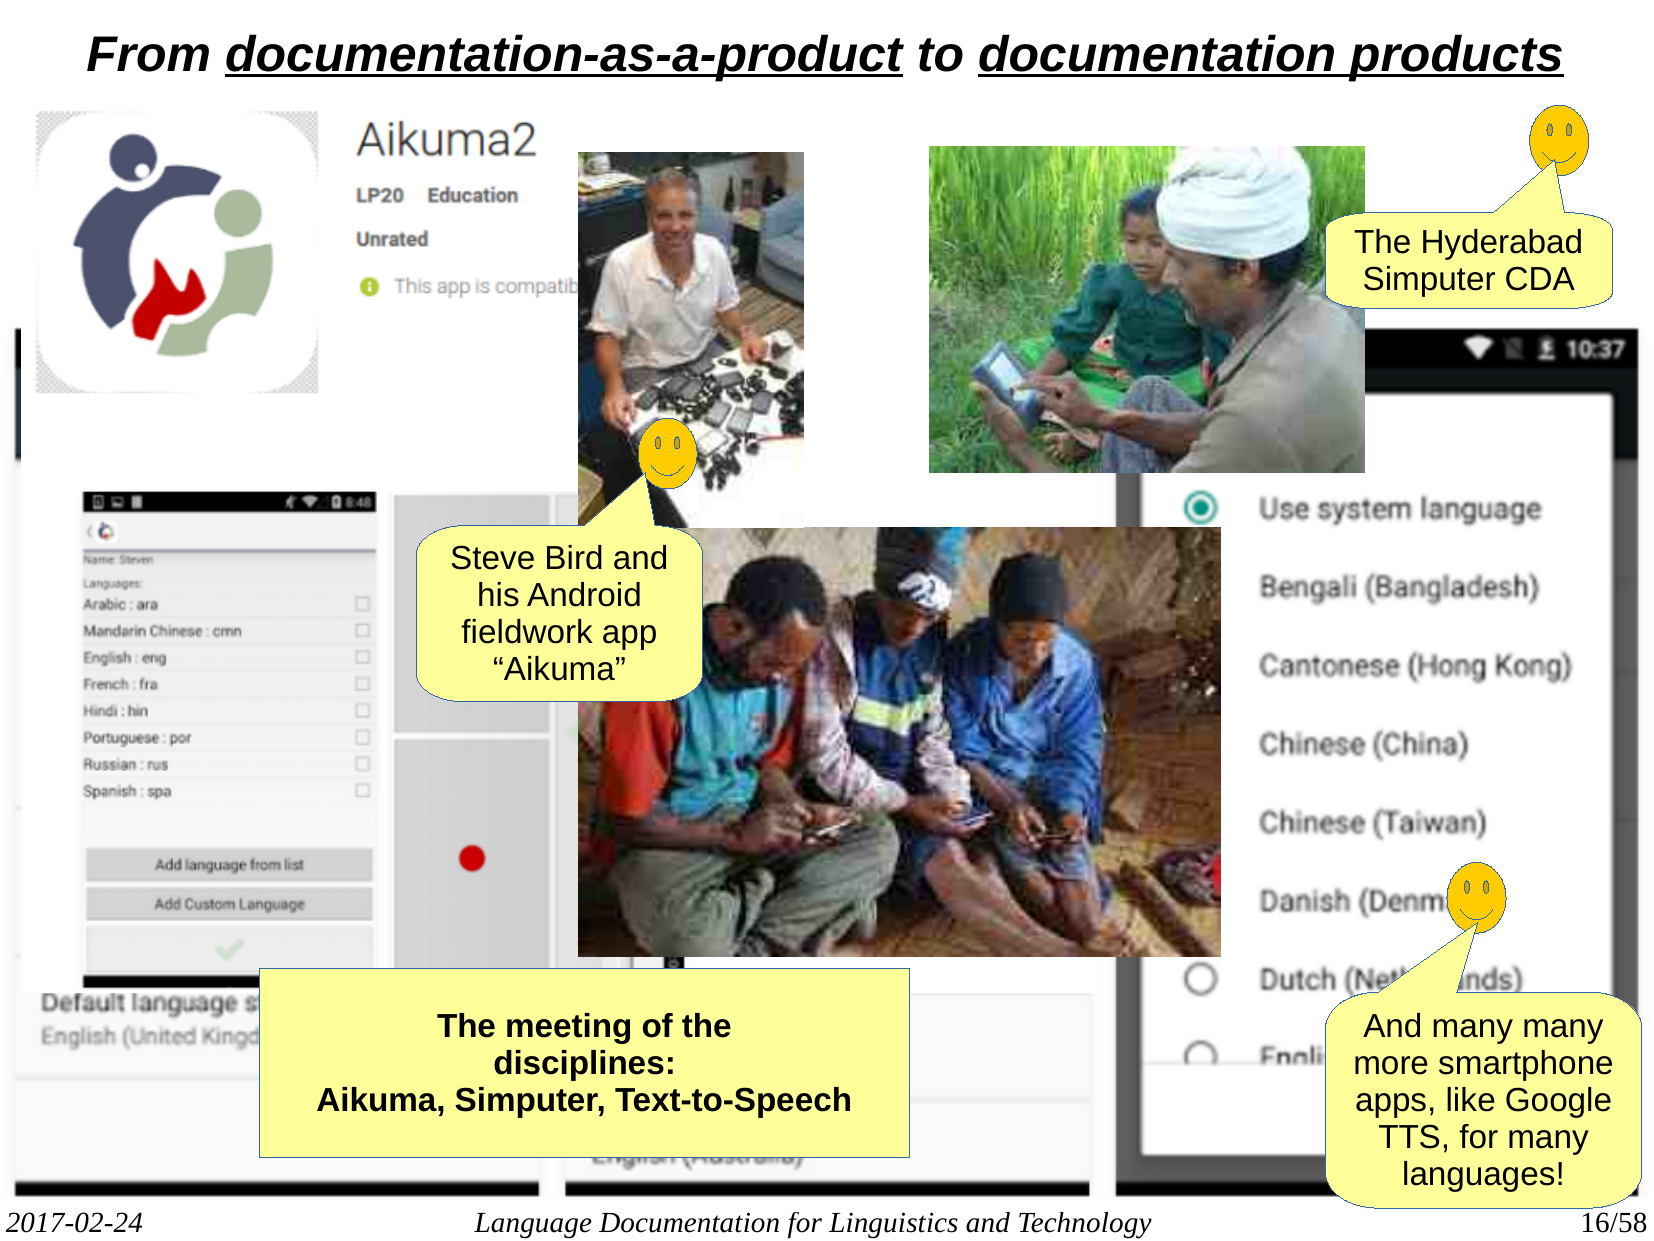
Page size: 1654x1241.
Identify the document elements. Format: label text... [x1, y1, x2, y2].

text_box The meeting of the disciplines: Aikuma, Simputer, Text-to-Speech [259, 968, 910, 1158]
title From documentation-as-a-product to documentation products [0, 2, 1654, 106]
text_box The Hyderabad Simputer CDA [1325, 159, 1613, 309]
picture [3, 106, 1654, 1212]
text_box [1529, 105, 1589, 176]
text_box [1446, 862, 1507, 934]
text_box [638, 418, 698, 489]
text_box Steve Bird and his Android fieldwork app “Aikuma” [416, 472, 703, 702]
text_box And many many more smartphone apps, like Google TTS, for many languages! [1325, 922, 1642, 1209]
